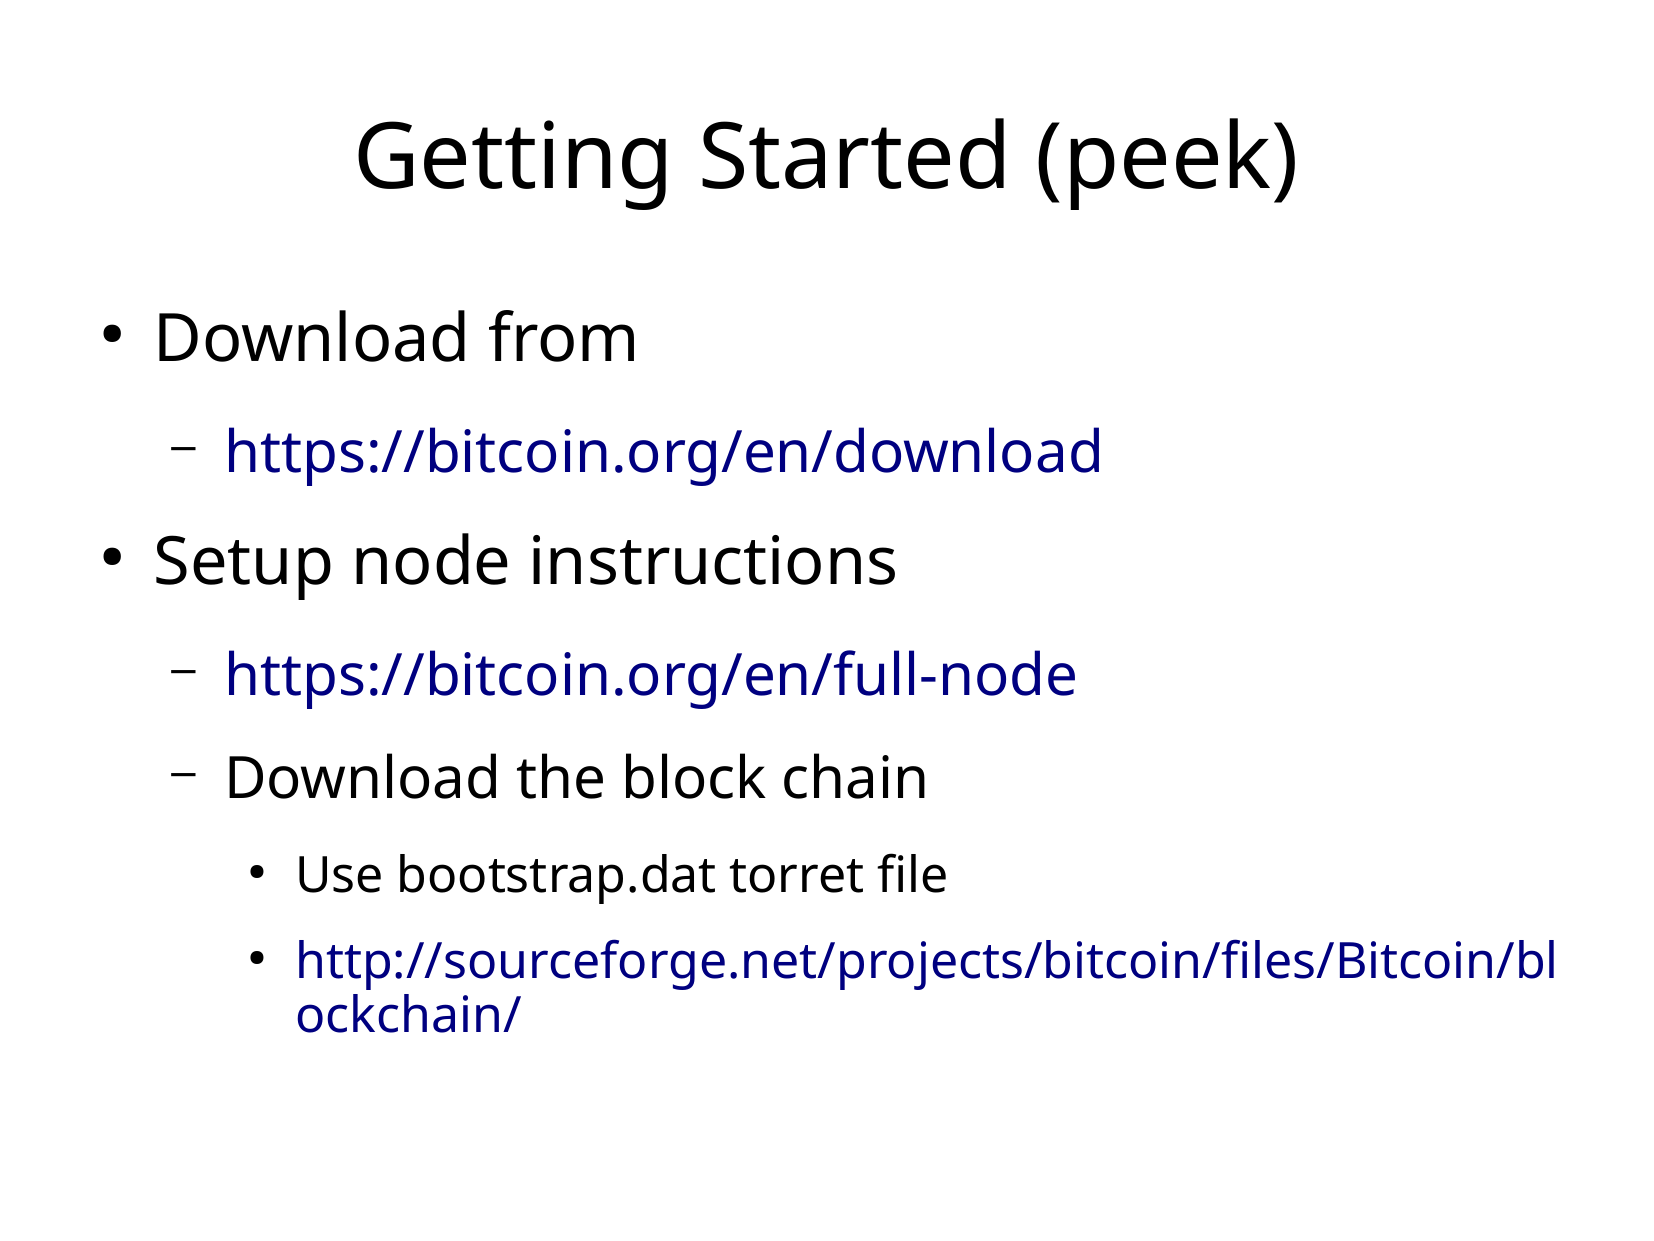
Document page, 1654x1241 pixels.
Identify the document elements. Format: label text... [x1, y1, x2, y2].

list Download from https://bitcoin.org/en/download Setup node instructions https://bitcoin.org/en/full-node Download the block chain Use bootstrap.dat torret file http://sourceforge.net/projects/bitcoin/files/Bitcoin/blockchain/ [82, 290, 1571, 1010]
title Getting Started (peek) [82, 49, 1571, 257]
